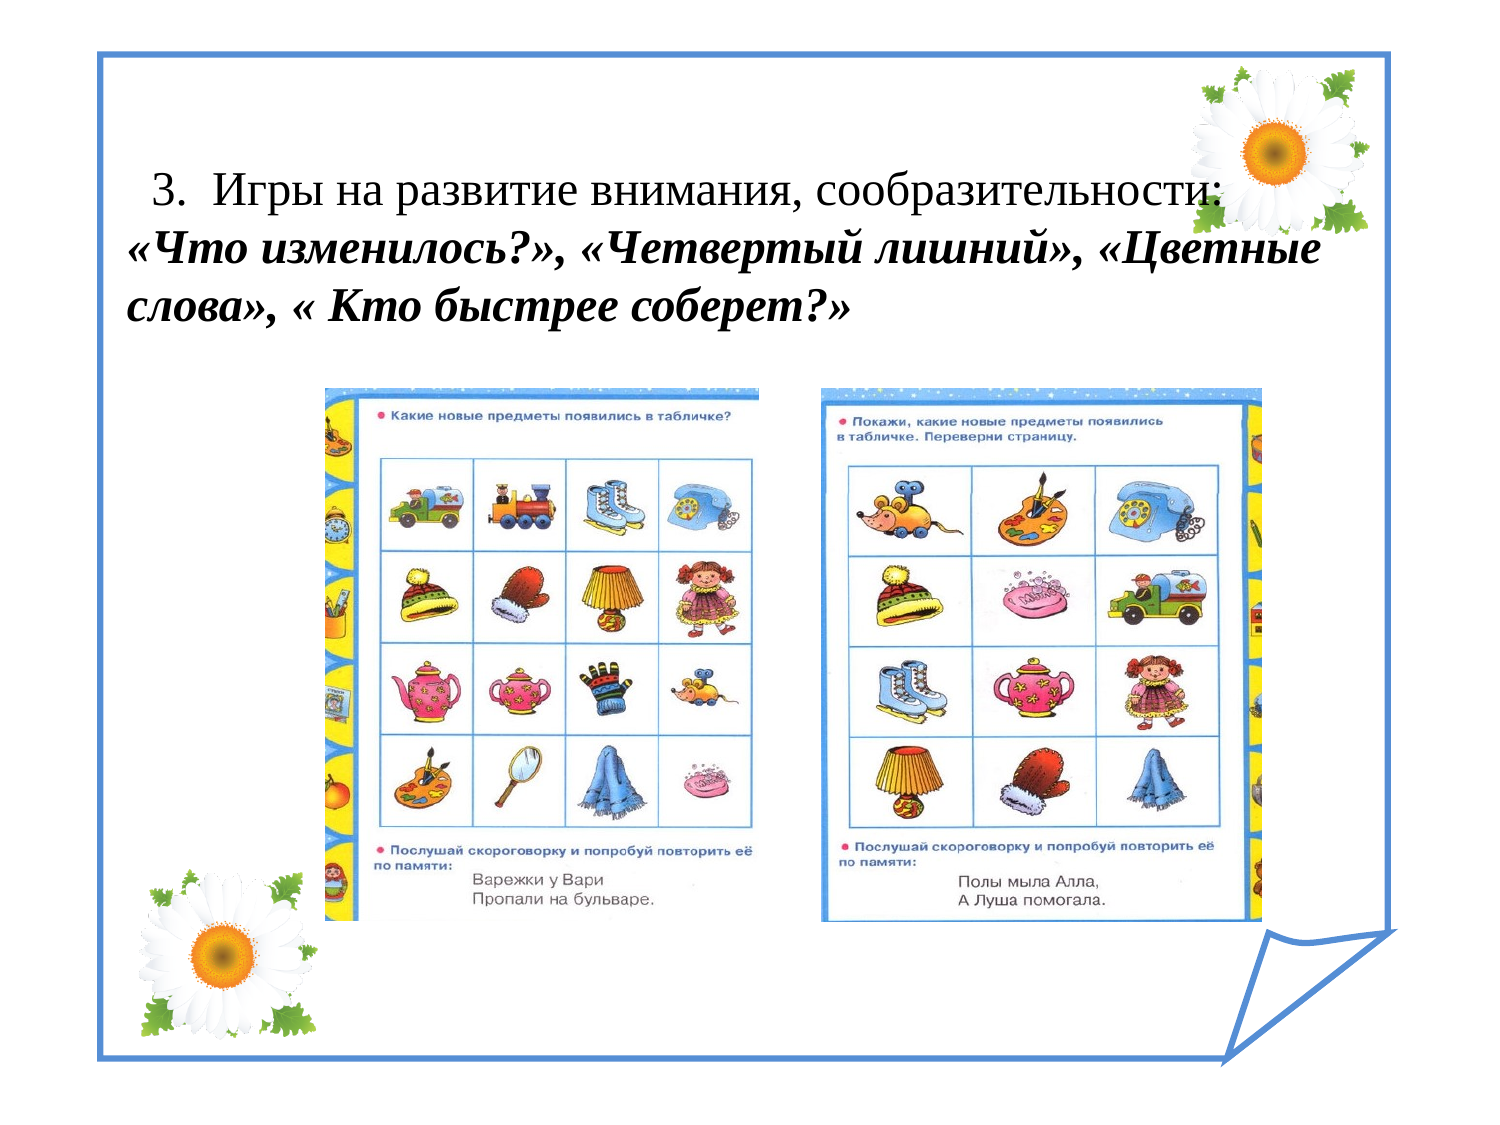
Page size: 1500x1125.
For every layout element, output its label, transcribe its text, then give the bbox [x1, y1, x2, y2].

picture [325, 388, 759, 921]
picture [821, 388, 1262, 922]
list 3. Игры на развитие внимания, сообразительности: «Что изменилось?», «Четвертый лишний», «Цветные слова», « Кто быстрее соберет?» [112, 59, 1365, 414]
